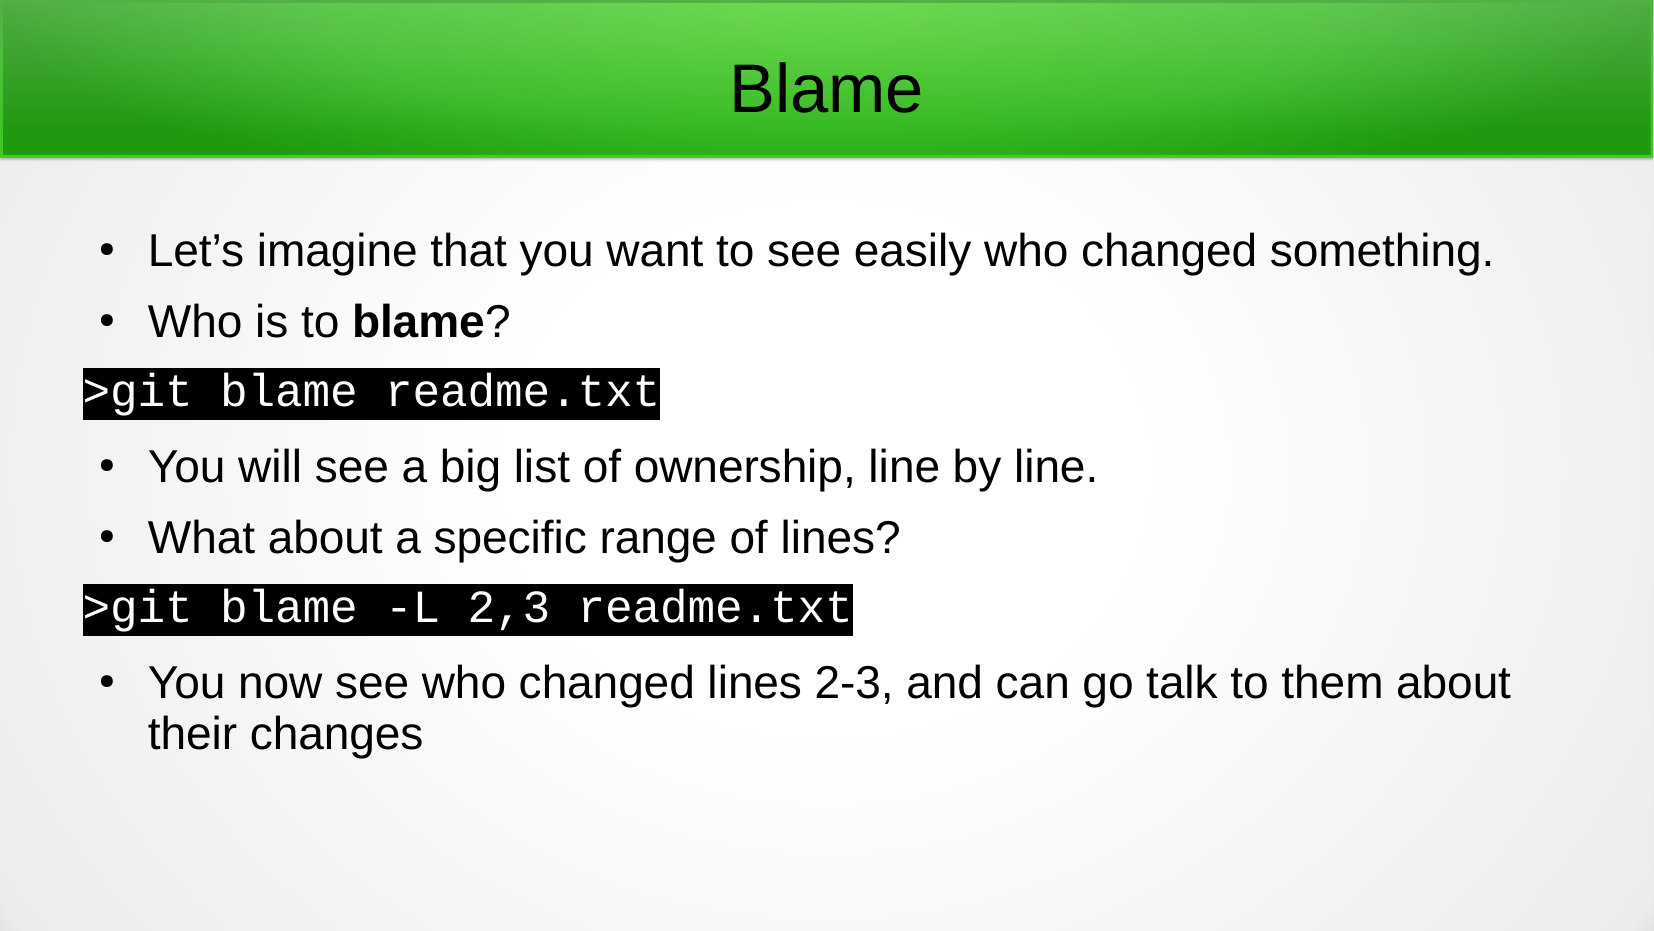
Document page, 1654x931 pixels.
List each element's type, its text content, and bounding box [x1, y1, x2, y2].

list Let’s imagine that you want to see easily who changed something. Who is to blame? >git blame readme.txt You will see a big list of ownership, line by line. What about a specific range of lines? >git blame -L 2,3 readme.txt You now see who changed lines 2-3, and can go talk to them about their changes [82, 224, 1571, 764]
title Blame [82, 35, 1571, 142]
